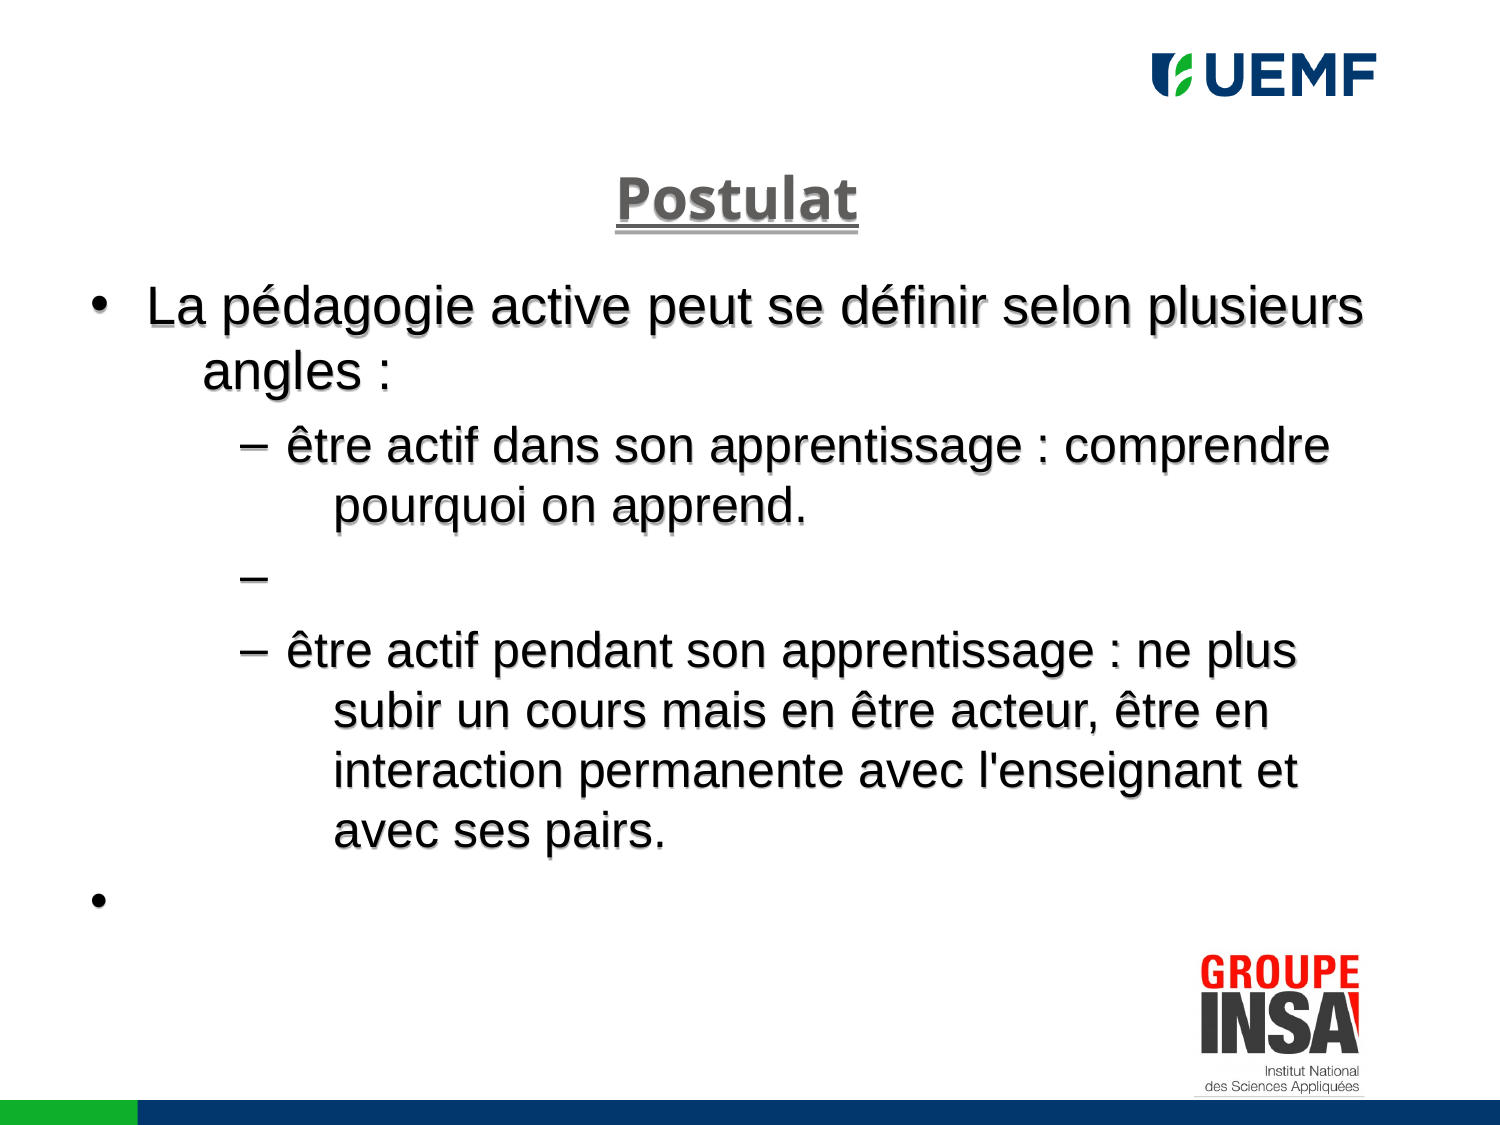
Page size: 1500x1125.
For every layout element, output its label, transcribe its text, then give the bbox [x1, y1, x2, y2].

list La pédagogie active peut se définir selon plusieurs angles : être actif dans son apprentissage : comprendre pourquoi on apprend. être actif pendant son apprentissage : ne plus subir un cours mais en être acteur, être en interaction permanente avec l'enseignant et avec ses pairs. [75, 262, 1426, 1005]
title Postulat [62, 102, 1413, 291]
